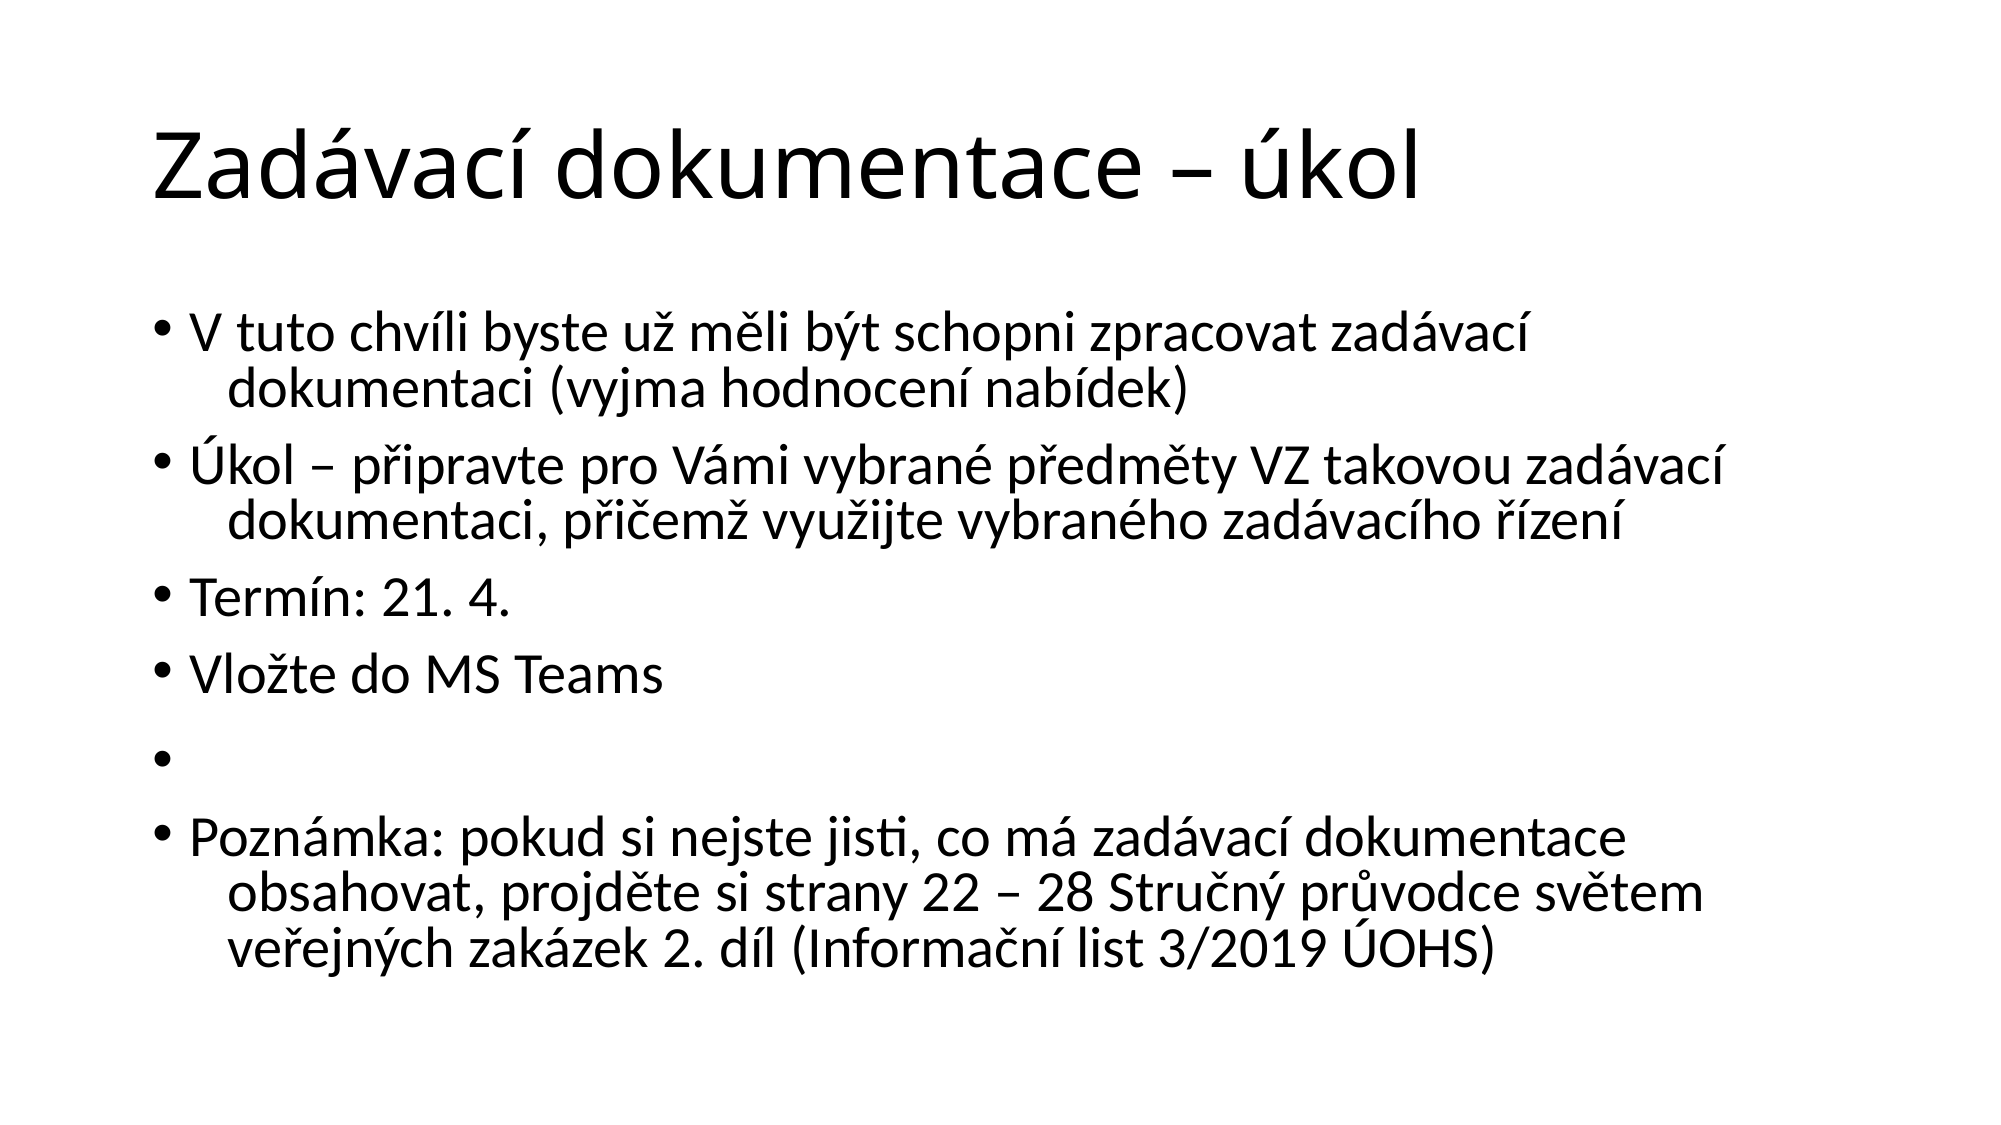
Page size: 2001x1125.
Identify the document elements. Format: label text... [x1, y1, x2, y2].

title Zadávací dokumentace – úkol [137, 59, 1863, 278]
list V tuto chvíli byste už měli být schopni zpracovat zadávací dokumentaci (vyjma hodnocení nabídek) Úkol – připravte pro Vámi vybrané předměty VZ takovou zadávací dokumentaci, přičemž využijte vybraného zadávacího řízení Termín: 21. 4. Vložte do MS Teams Poznámka: pokud si nejste jisti, co má zadávací dokumentace obsahovat, projděte si strany 22 – 28 Stručný průvodce světem veřejných zakázek 2. díl (Informační list 3/2019 ÚOHS) [137, 299, 1863, 1014]
